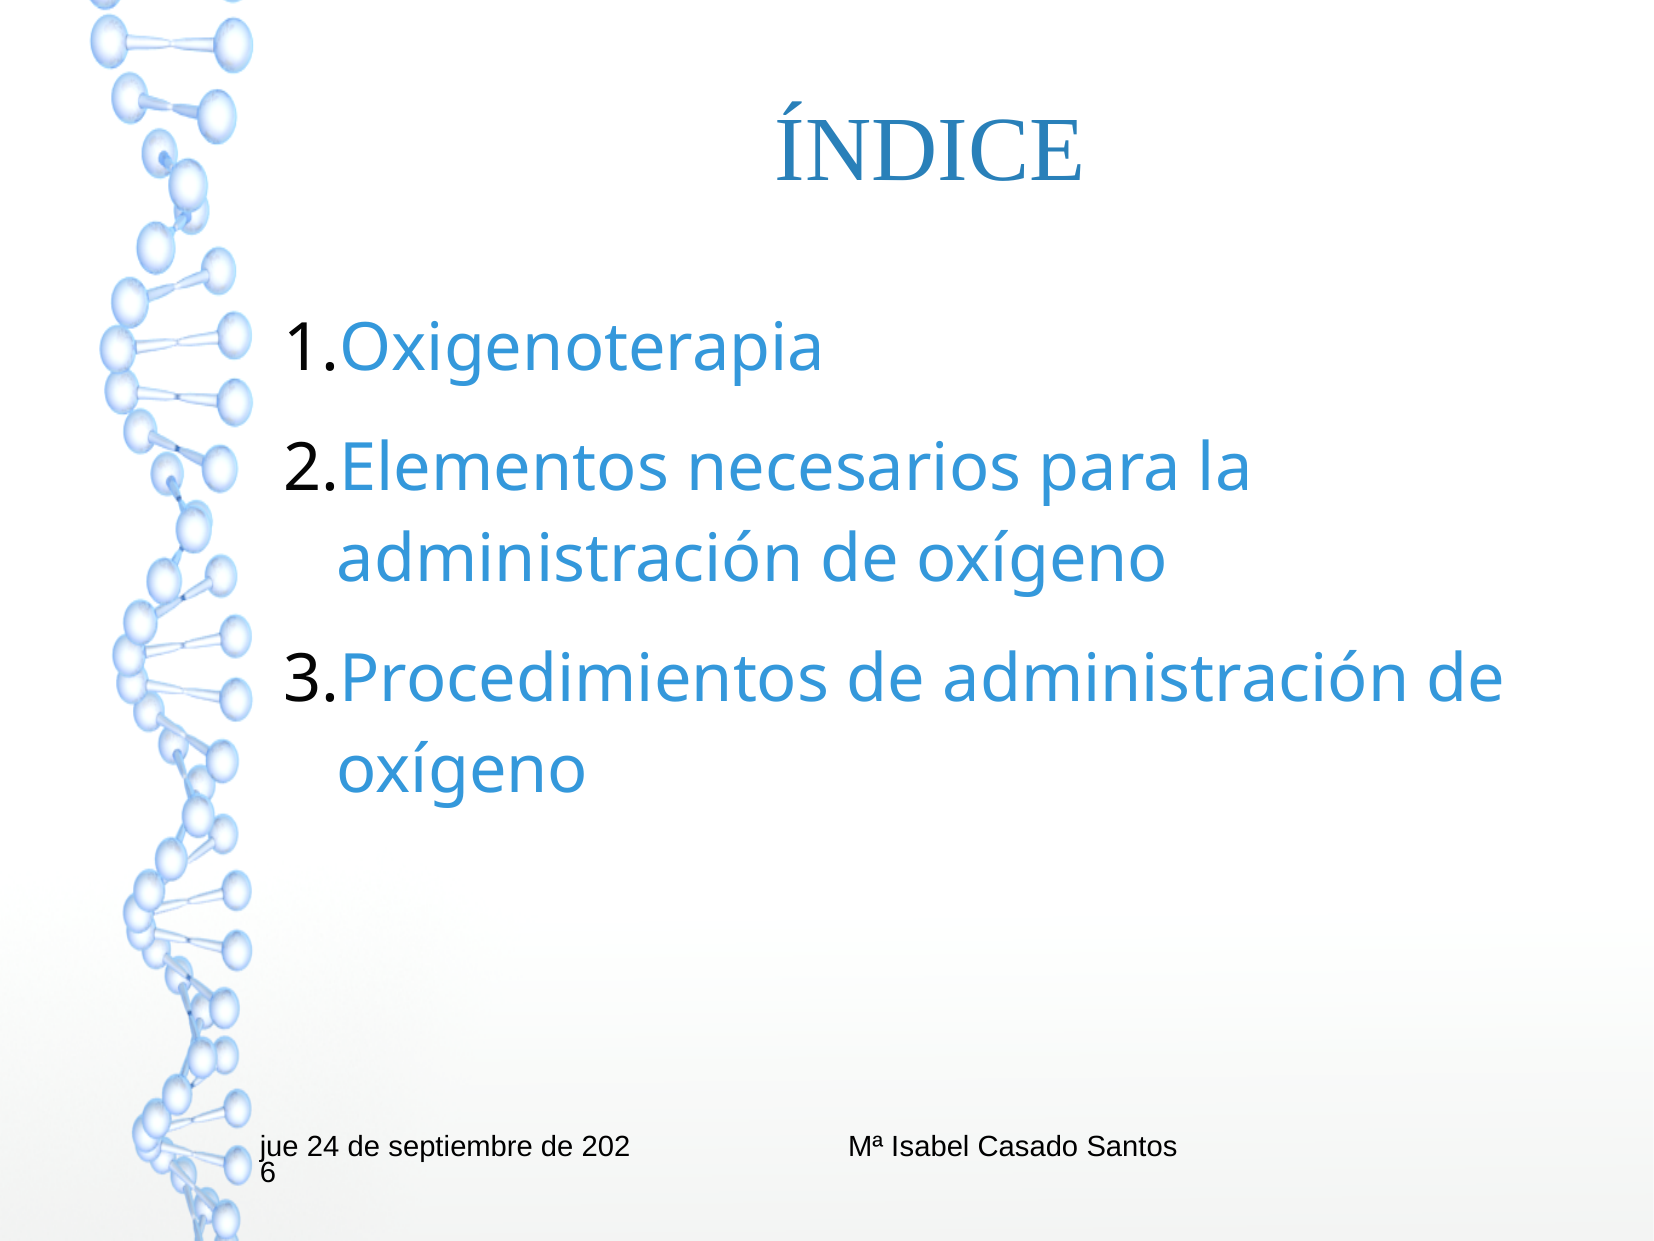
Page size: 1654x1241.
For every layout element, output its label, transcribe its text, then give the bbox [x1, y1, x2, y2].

title ÍNDICE [265, 47, 1595, 252]
picture [0, 0, 1654, 1241]
list Oxigenoterapia Elementos necesarios para la administración de oxígeno Procedimientos de administración de oxígeno [265, 299, 1595, 1019]
